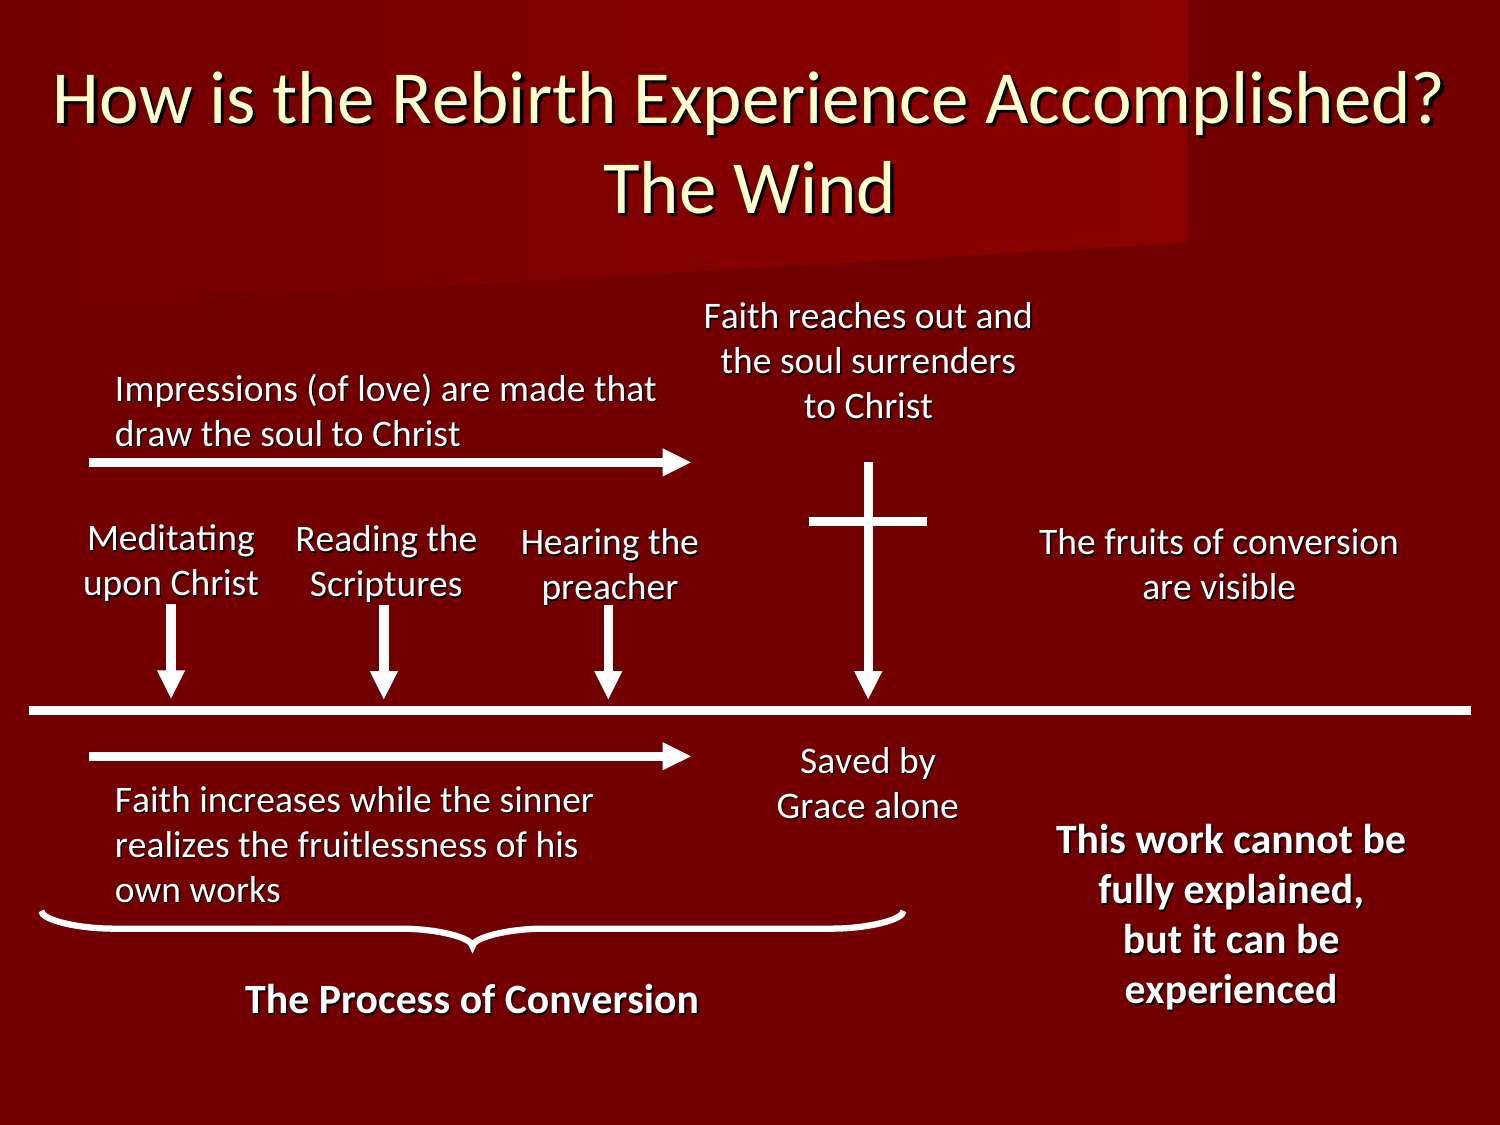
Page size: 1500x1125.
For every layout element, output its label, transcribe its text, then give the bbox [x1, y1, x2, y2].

text_box Hearing the preacher [493, 509, 727, 615]
text_box Impressions (of love) are made that draw the soul to Christ [100, 355, 691, 462]
text_box The Process of Conversion [194, 964, 751, 1031]
text_box Reading the Scriptures [262, 506, 511, 613]
text_box The fruits of conversion are visible [986, 509, 1453, 615]
text_box Faith reaches out and the soul surrenders to Christ [686, 283, 1051, 435]
text_box Faith increases while the sinner realizes the fruitlessness of his own works [100, 767, 656, 918]
title How is the Rebirth Experience Accomplished? The Wind [0, 40, 1500, 236]
text_box This work cannot be fully explained, but it can be experienced [997, 804, 1465, 1021]
text_box Meditating upon Christ [51, 505, 292, 611]
text_box Saved by Grace alone [761, 728, 975, 834]
